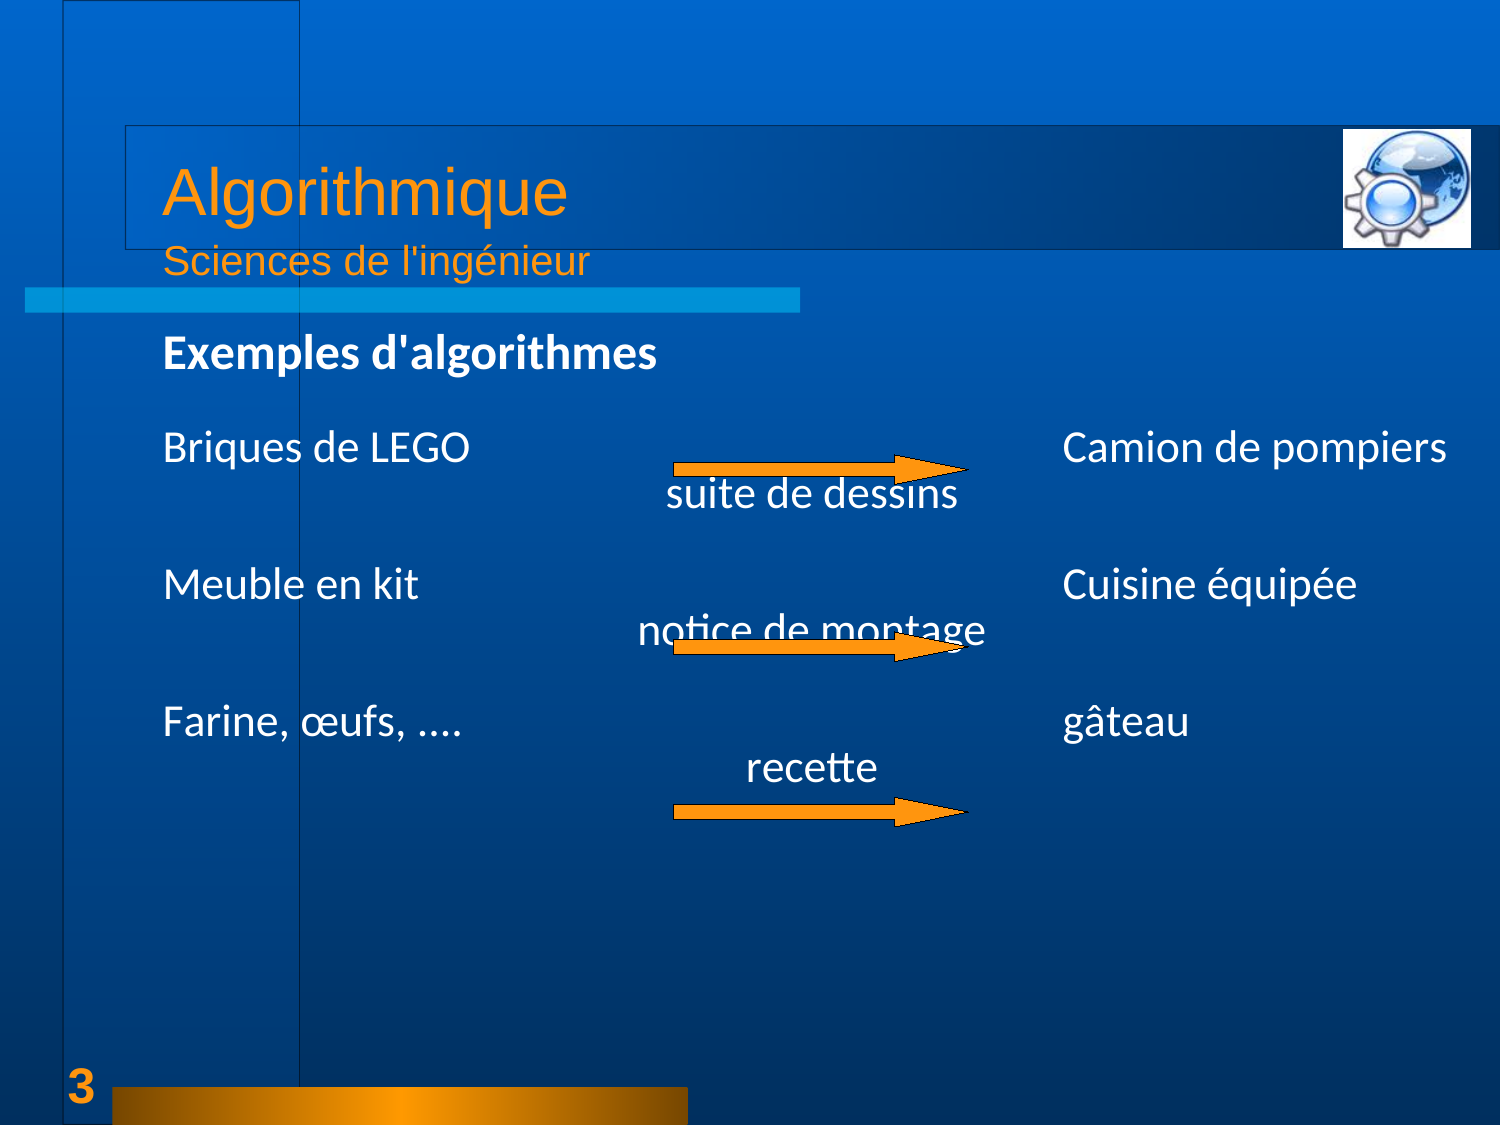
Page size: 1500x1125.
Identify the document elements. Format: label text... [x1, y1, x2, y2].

text_box Exemples d'algorithmes Briques de LEGO Camion de pompiers suite de dessins Meuble en kit Cuisine équipée notice de montage Farine, œufs, .... gâteau recette [147, 324, 1477, 903]
picture [1343, 129, 1471, 248]
text_box [673, 454, 969, 485]
text_box [673, 797, 969, 827]
text_box [673, 631, 969, 662]
